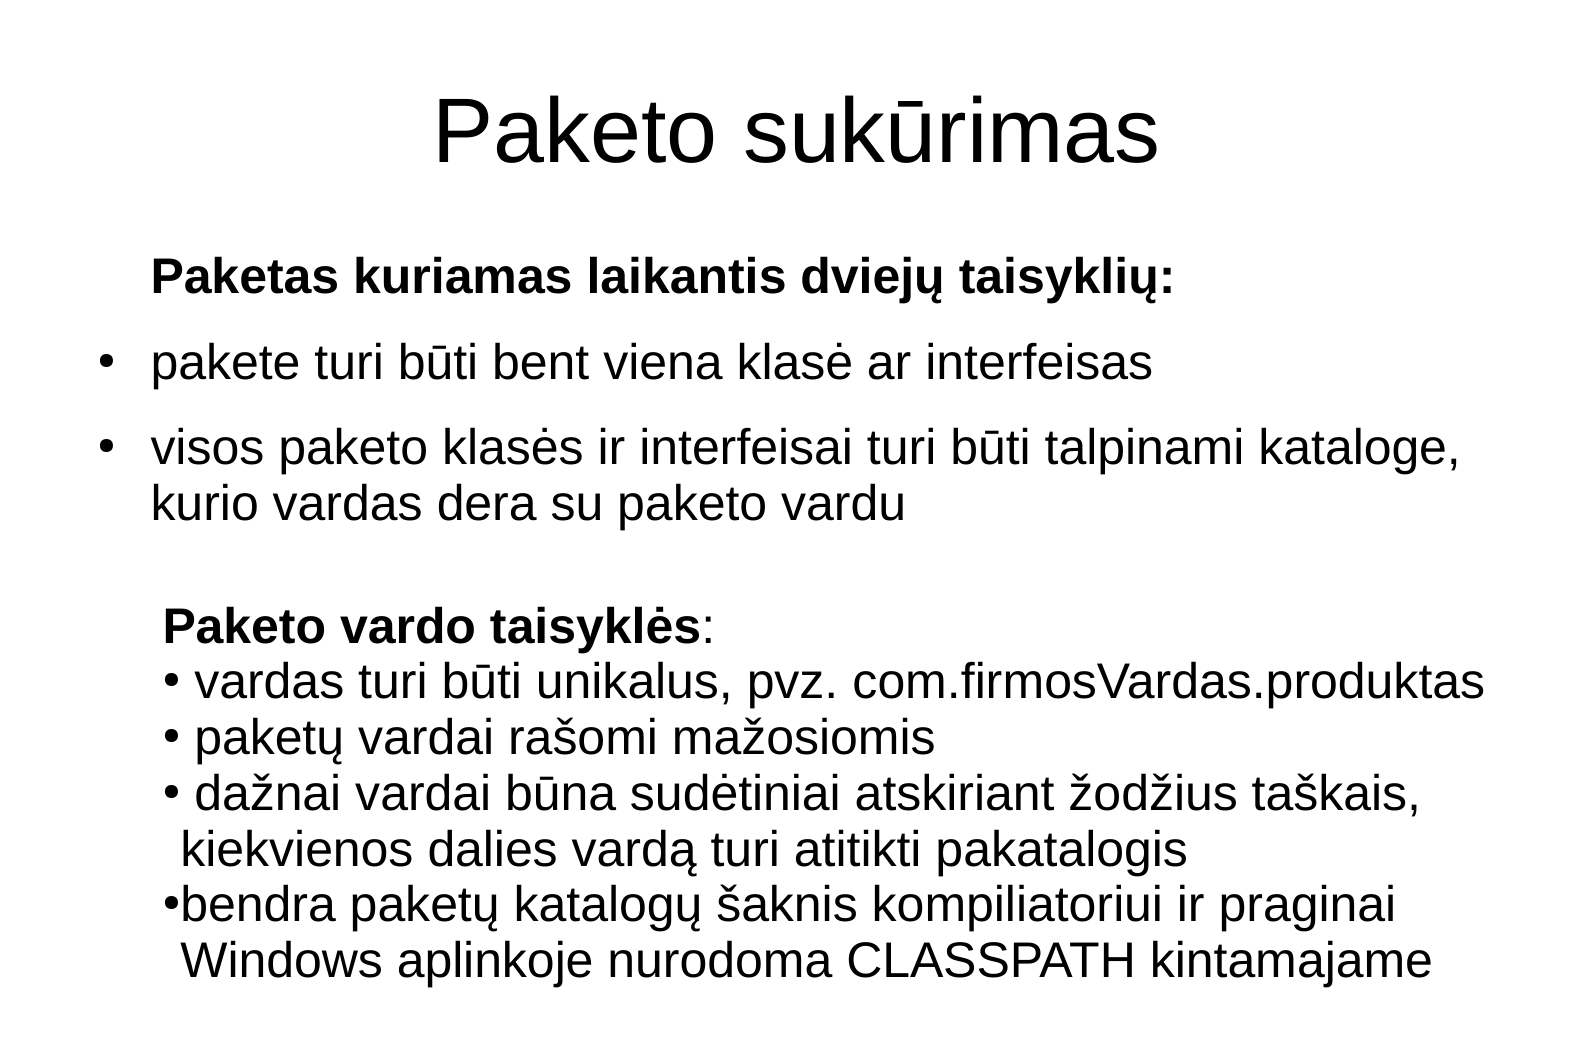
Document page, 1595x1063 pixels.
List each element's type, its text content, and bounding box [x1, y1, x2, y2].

title Paketo sukūrimas [79, 49, 1515, 213]
list Paketas kuriamas laikantis dviejų taisyklių: pakete turi būti bent viena klasė ar interfeisas visos paketo klasės ir interfeisai turi būti talpinami kataloge, kurio vardas dera su paketo vardu [79, 248, 1515, 621]
text_box Paketo vardo taisyklės: vardas turi būti unikalus, pvz. com.firmosVardas.produktas paketų vardai rašomi mažosiomis dažnai vardai būna sudėtiniai atskiriant žodžius taškais, kiekvienos dalies vardą turi atitikti pakatalogis bendra paketų katalogų šaknis kompiliatoriui ir praginai Windows aplinkoje nurodoma CLASSPATH kintamajame [147, 590, 1501, 998]
